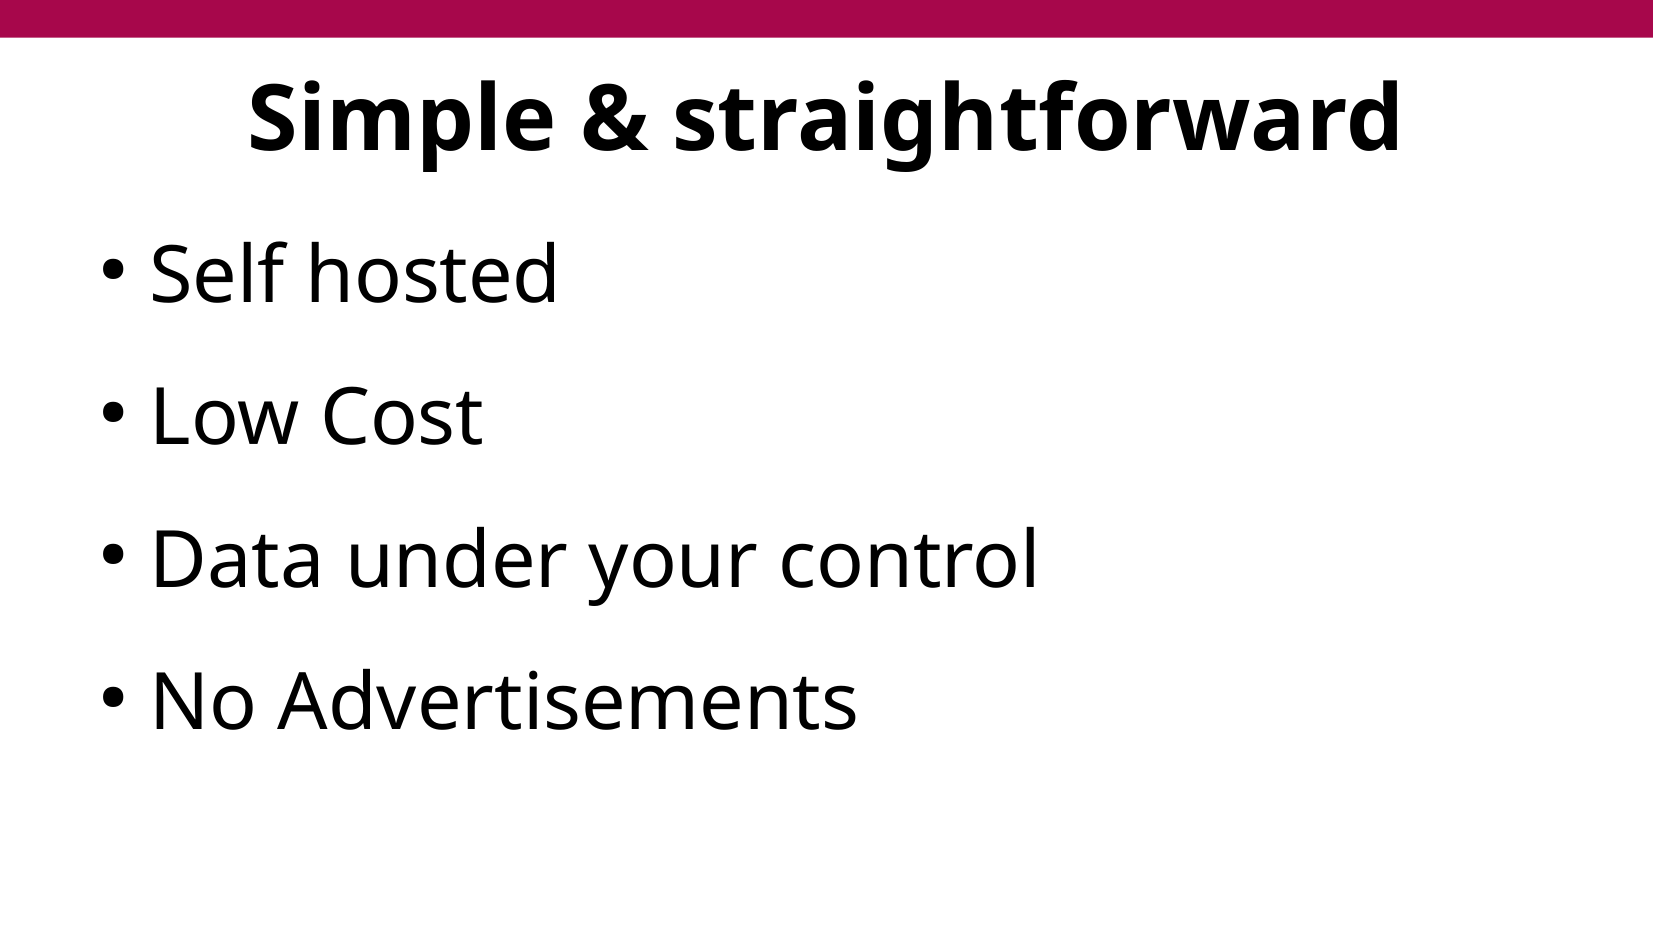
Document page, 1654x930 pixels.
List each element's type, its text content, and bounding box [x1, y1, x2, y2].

title Simple & straightforward [82, 36, 1571, 193]
list Self hosted Low Cost Data under your control No Advertisements [82, 217, 1571, 757]
